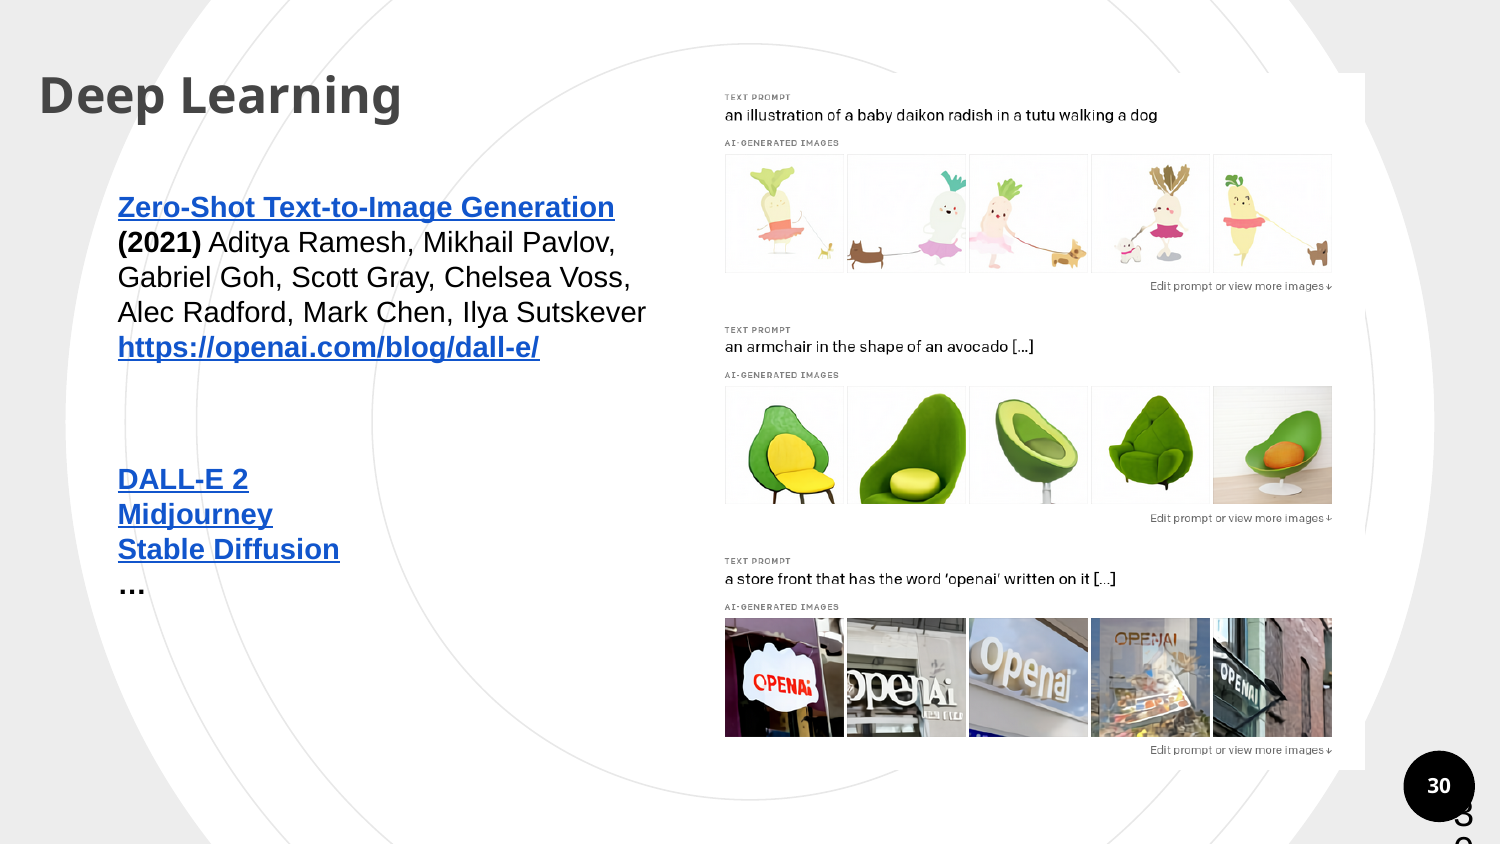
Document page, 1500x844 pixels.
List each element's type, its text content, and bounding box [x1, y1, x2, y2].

slide_number 1 [1403, 750, 1475, 823]
text_box Deep Learning [38, 39, 1461, 149]
text_box Zero-Shot Text-to-Image Generation (2021) Aditya Ramesh, Mikhail Pavlov, Gabriel Goh, Scott Gray, Chelsea Voss, Alec Radford, Mark Chen, Ilya Sutskever https://openai.com/blog/dall-e/ DALL-E 2 Midjourney Stable Diffusion … [102, 173, 667, 616]
picture [674, 73, 1365, 770]
